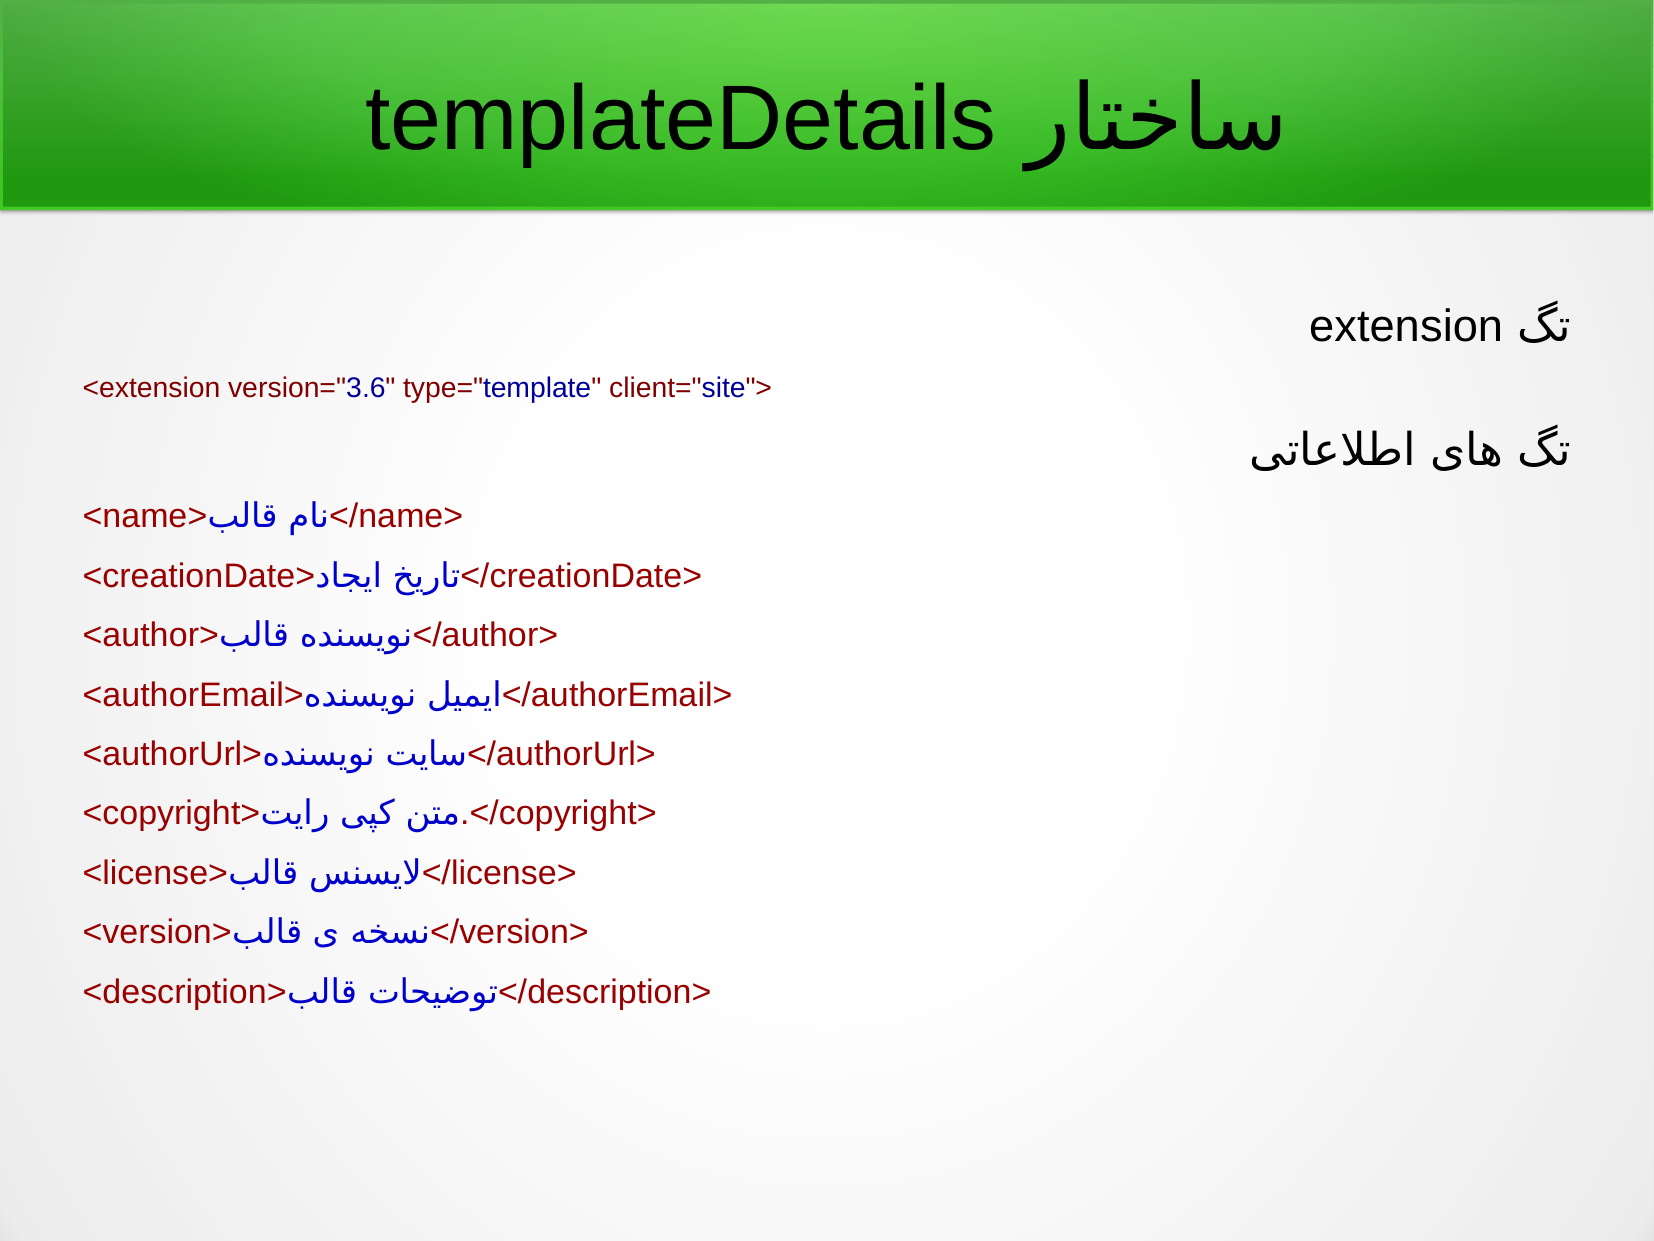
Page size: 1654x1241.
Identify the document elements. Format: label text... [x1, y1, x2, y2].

list تگ extension <extension version="3.6" type="template" client="site"> تگ های اطلاعاتی <name>نام قالب</name> <creationDate>تاریخ ایجاد</creationDate> <author>نویسنده قالب</author> <authorEmail>ایمیل نویسنده</authorEmail> <authorUrl>سایت نویسنده</authorUrl> <copyright>متن کپی رایت.</copyright> <license>لایسنس قالب</license> <version>نسخه ی قالب</version> <description>توضیحات قالب</description> [82, 299, 1571, 1019]
title ساختار templateDetails [82, 47, 1571, 189]
